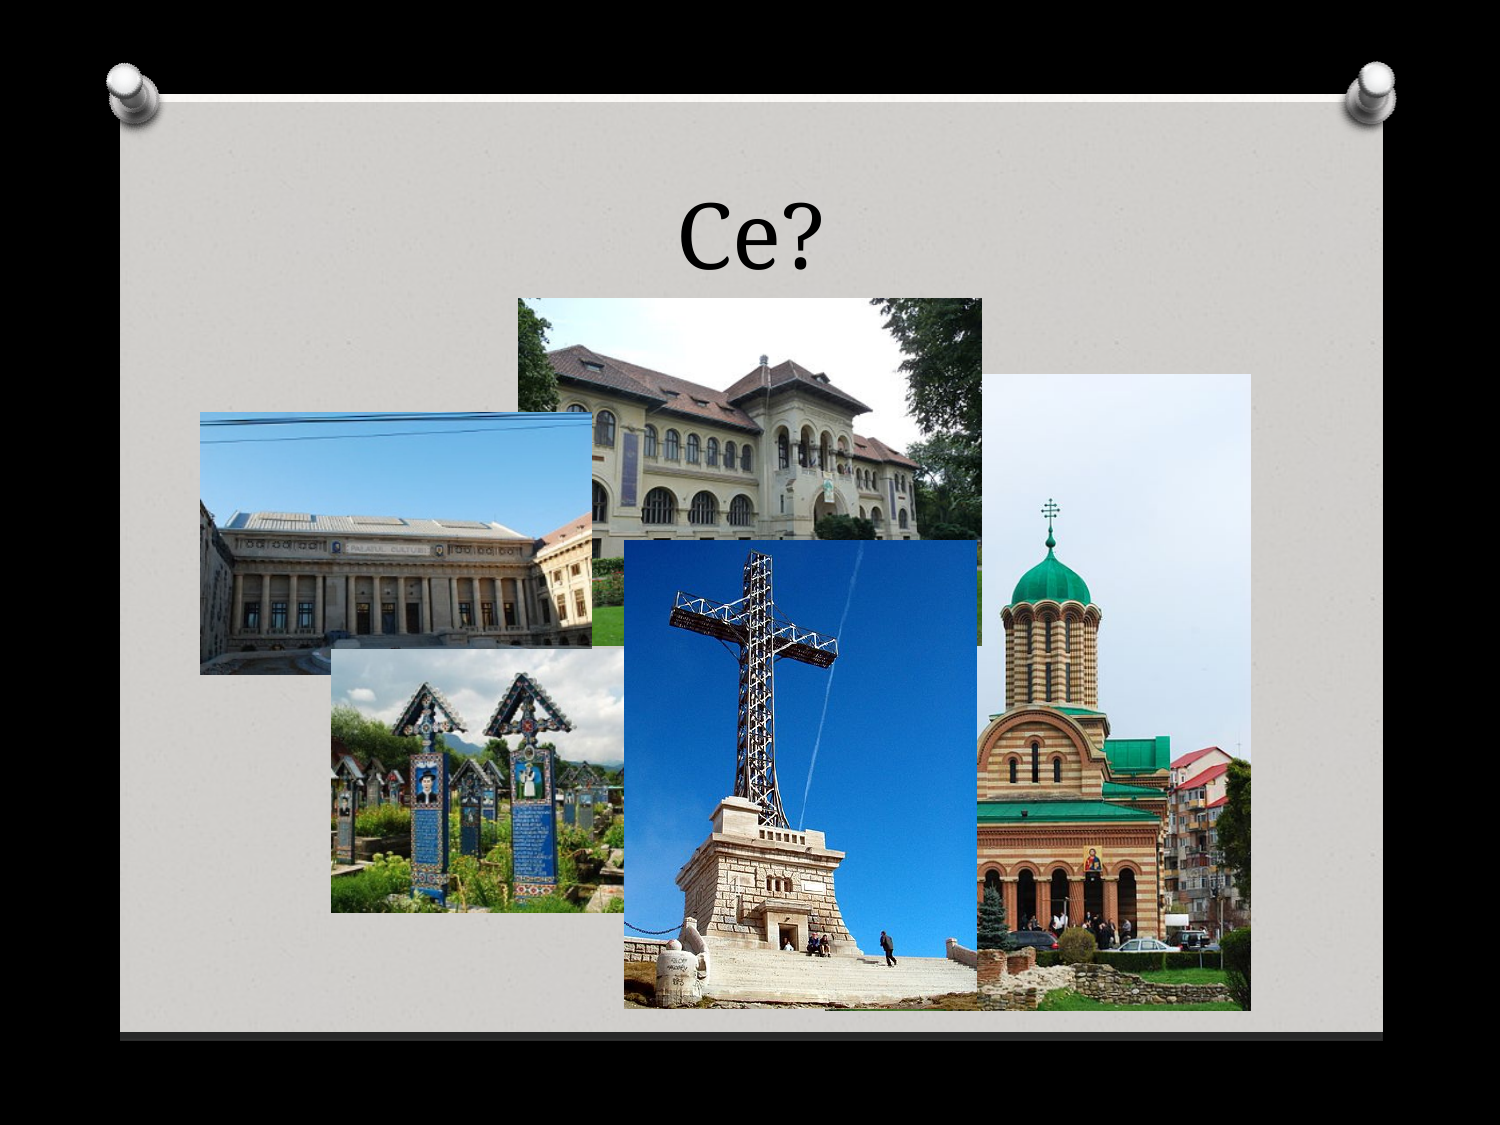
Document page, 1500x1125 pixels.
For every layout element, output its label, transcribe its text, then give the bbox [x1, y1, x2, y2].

title Ce? [179, 134, 1323, 332]
picture [200, 298, 1251, 1011]
